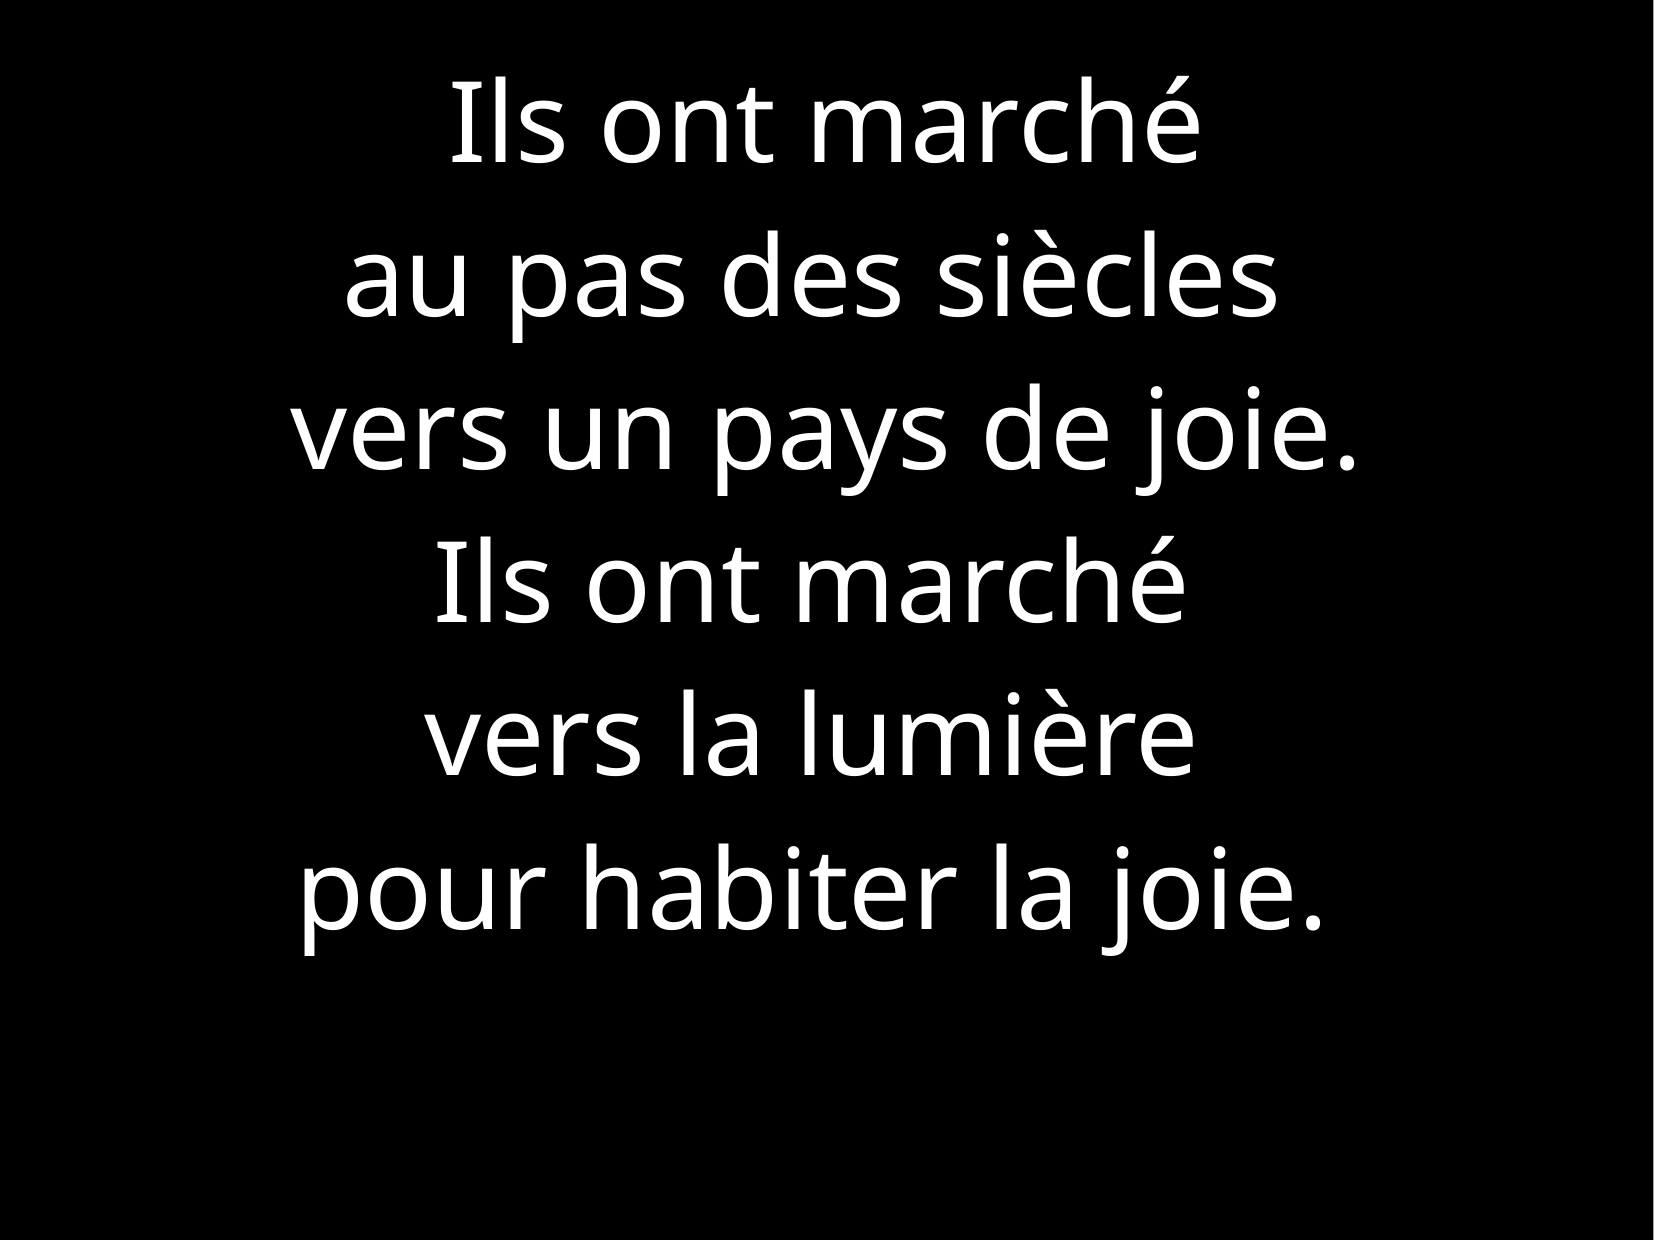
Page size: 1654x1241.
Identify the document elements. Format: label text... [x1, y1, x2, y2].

subtitle Ils ont marché au pas des siècles vers un pays de joie. Ils ont marché vers la lumière pour habiter la joie. [35, 0, 1619, 1207]
